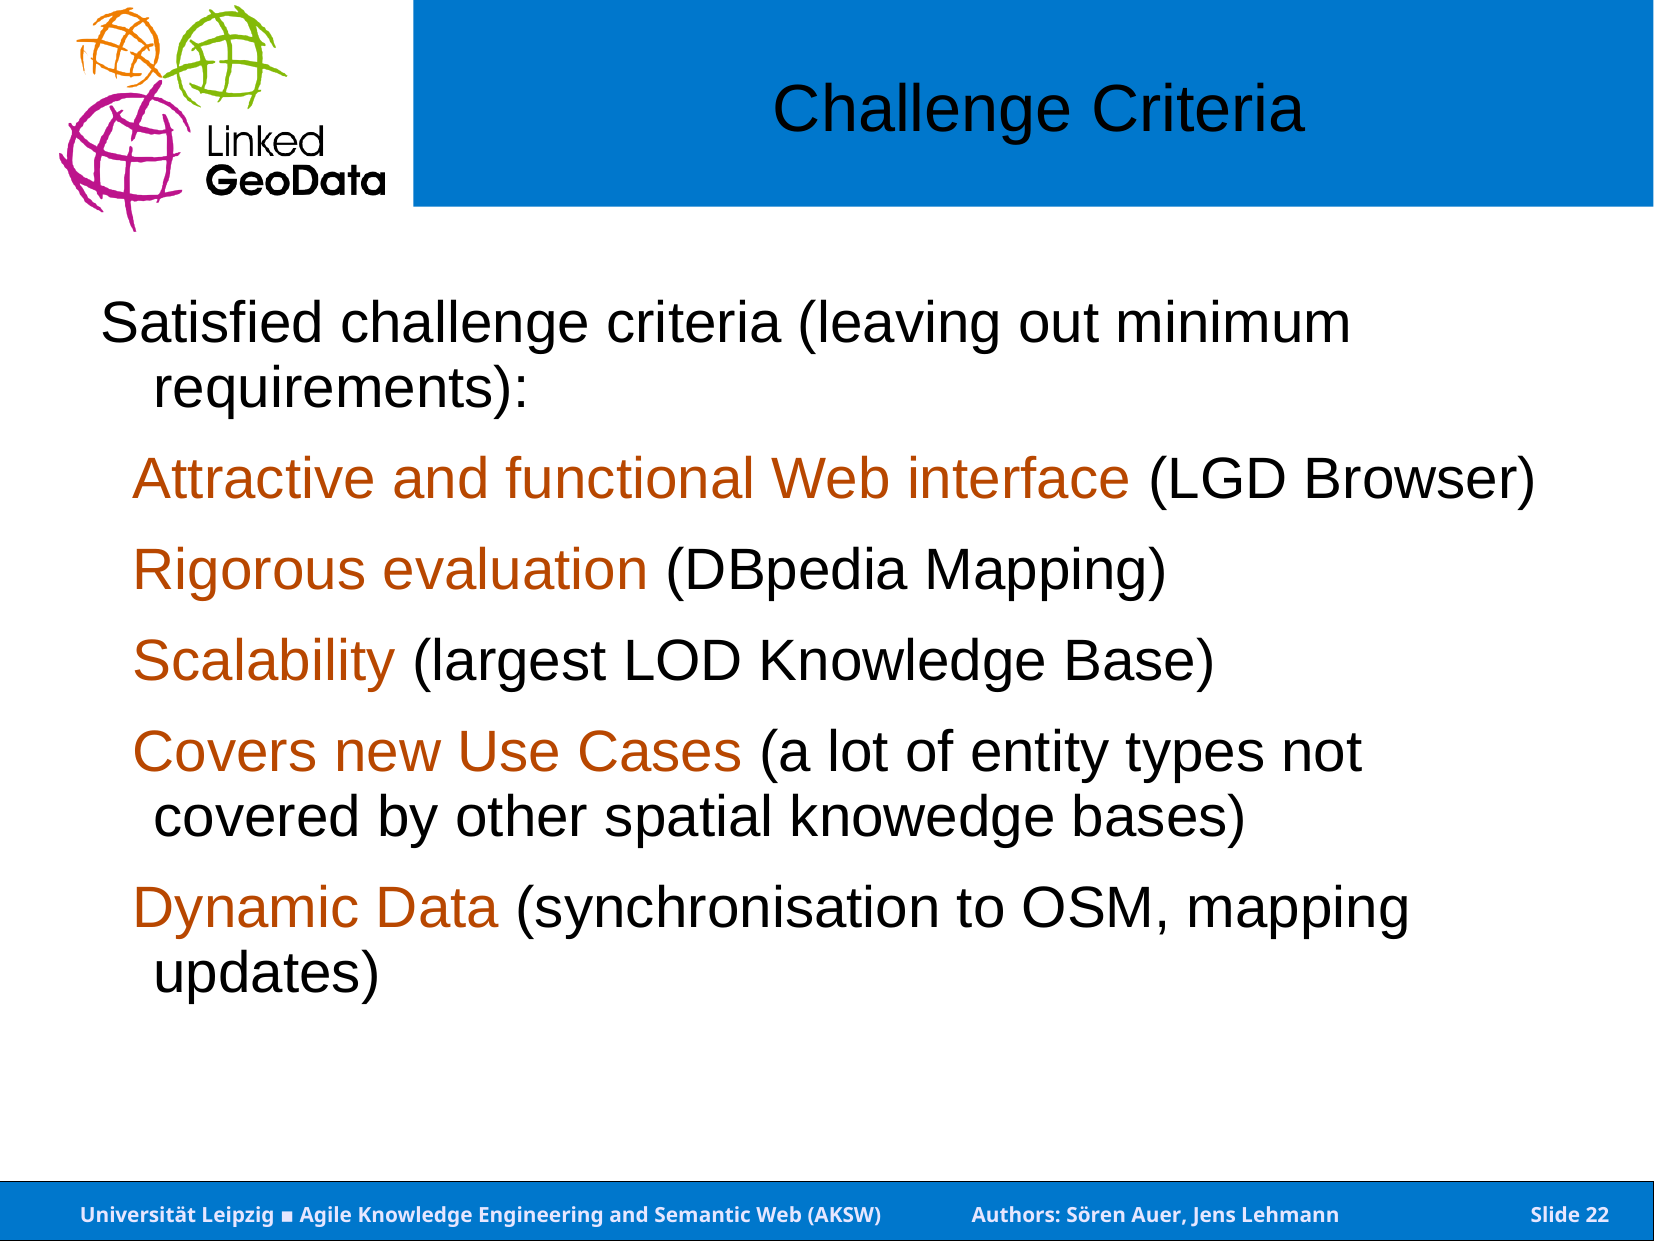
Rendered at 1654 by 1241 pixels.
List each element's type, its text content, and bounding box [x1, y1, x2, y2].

list Satisfied challenge criteria (leaving out minimum requirements): Attractive and functional Web interface (LGD Browser) Rigorous evaluation (DBpedia Mapping) Scalability (largest LOD Knowledge Base) Covers new Use Cases (a lot of entity types not covered by other spatial knowedge bases) Dynamic Data (synchronisation to OSM, mapping updates) [82, 290, 1571, 1241]
title Challenge Criteria [442, 38, 1636, 178]
picture [59, 5, 385, 232]
